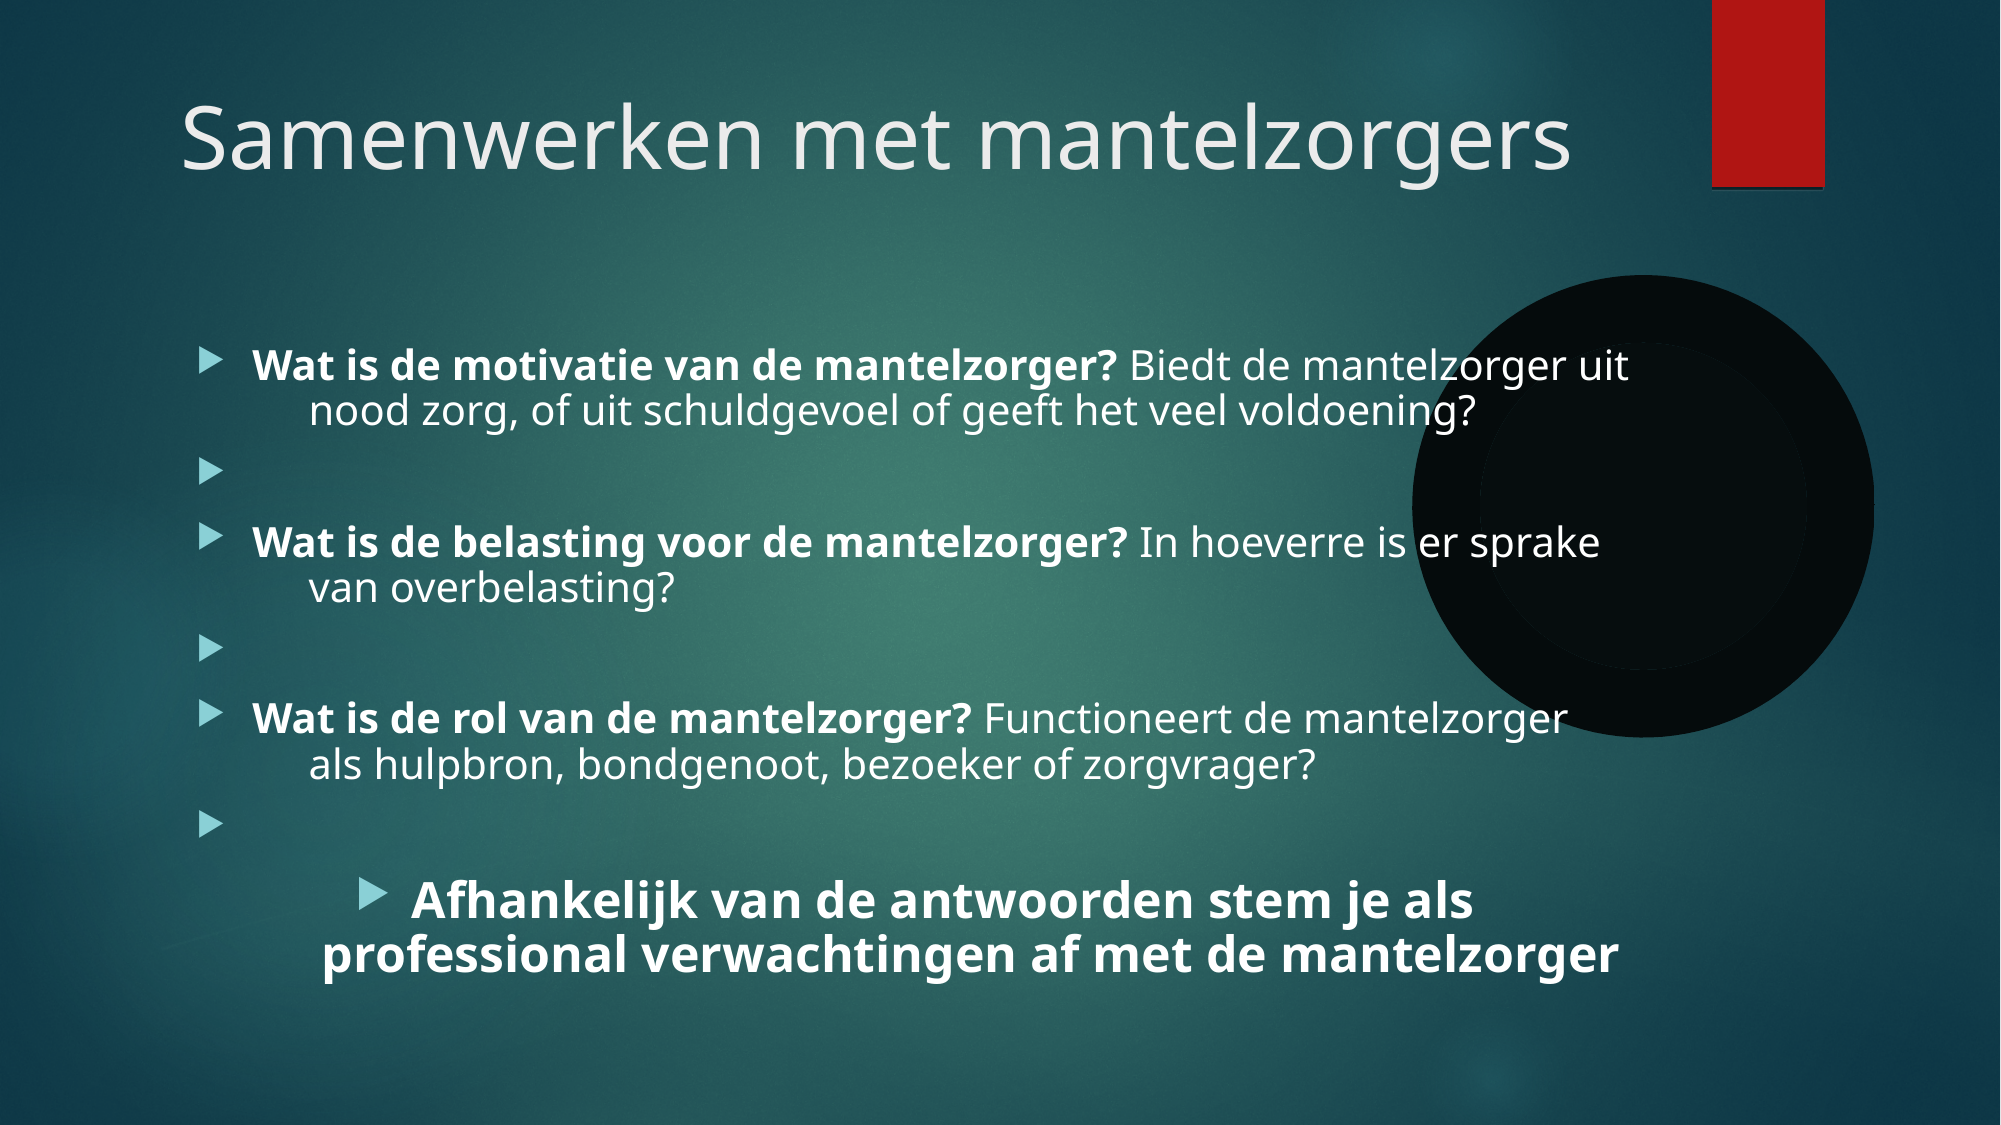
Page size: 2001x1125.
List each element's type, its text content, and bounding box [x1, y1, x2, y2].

title Samenwerken met mantelzorgers [106, 74, 1649, 305]
list Wat is de motivatie van de mantelzorger? Biedt de mantelzorger uit nood zorg, of uit schuldgevoel of geeft het veel voldoening? Wat is de belasting voor de mantelzorger? In hoeverre is er sprake van overbelasting? Wat is de rol van de mantelzorger? Functioneert de mantelzorger als hulpbron, bondgenoot, bezoeker of zorgvrager? Afhankelijk van de antwoorden stem je als professional verwachtingen af met de mantelzorger [181, 336, 1649, 1026]
